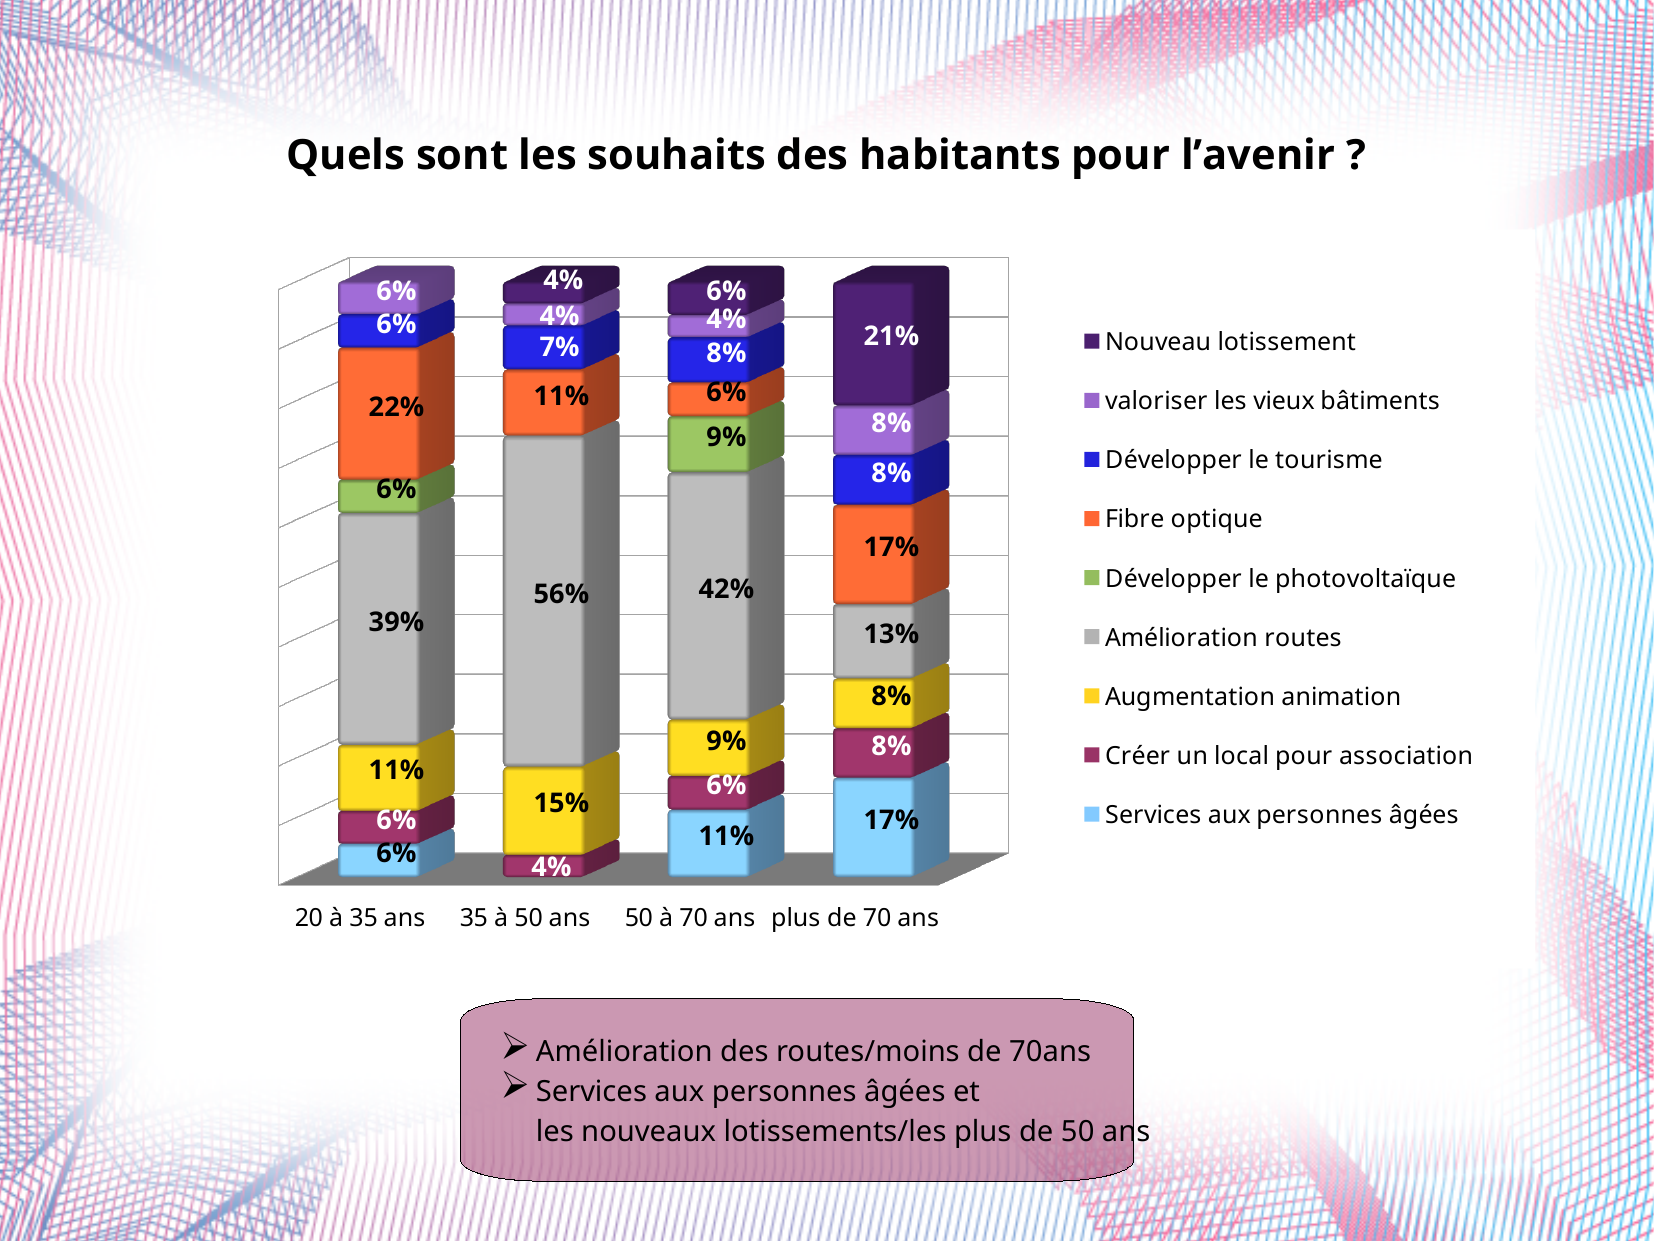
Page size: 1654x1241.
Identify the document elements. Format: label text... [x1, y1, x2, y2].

chart [188, 229, 1536, 969]
title Quels sont les souhaits des habitants pour l’avenir ? [82, 49, 1571, 257]
picture [0, 0, 1654, 1241]
text_box Amélioration des routes/moins de 70ans Services aux personnes âgées et les nouveaux lotissements/les plus de 50 ans [460, 998, 1134, 1182]
